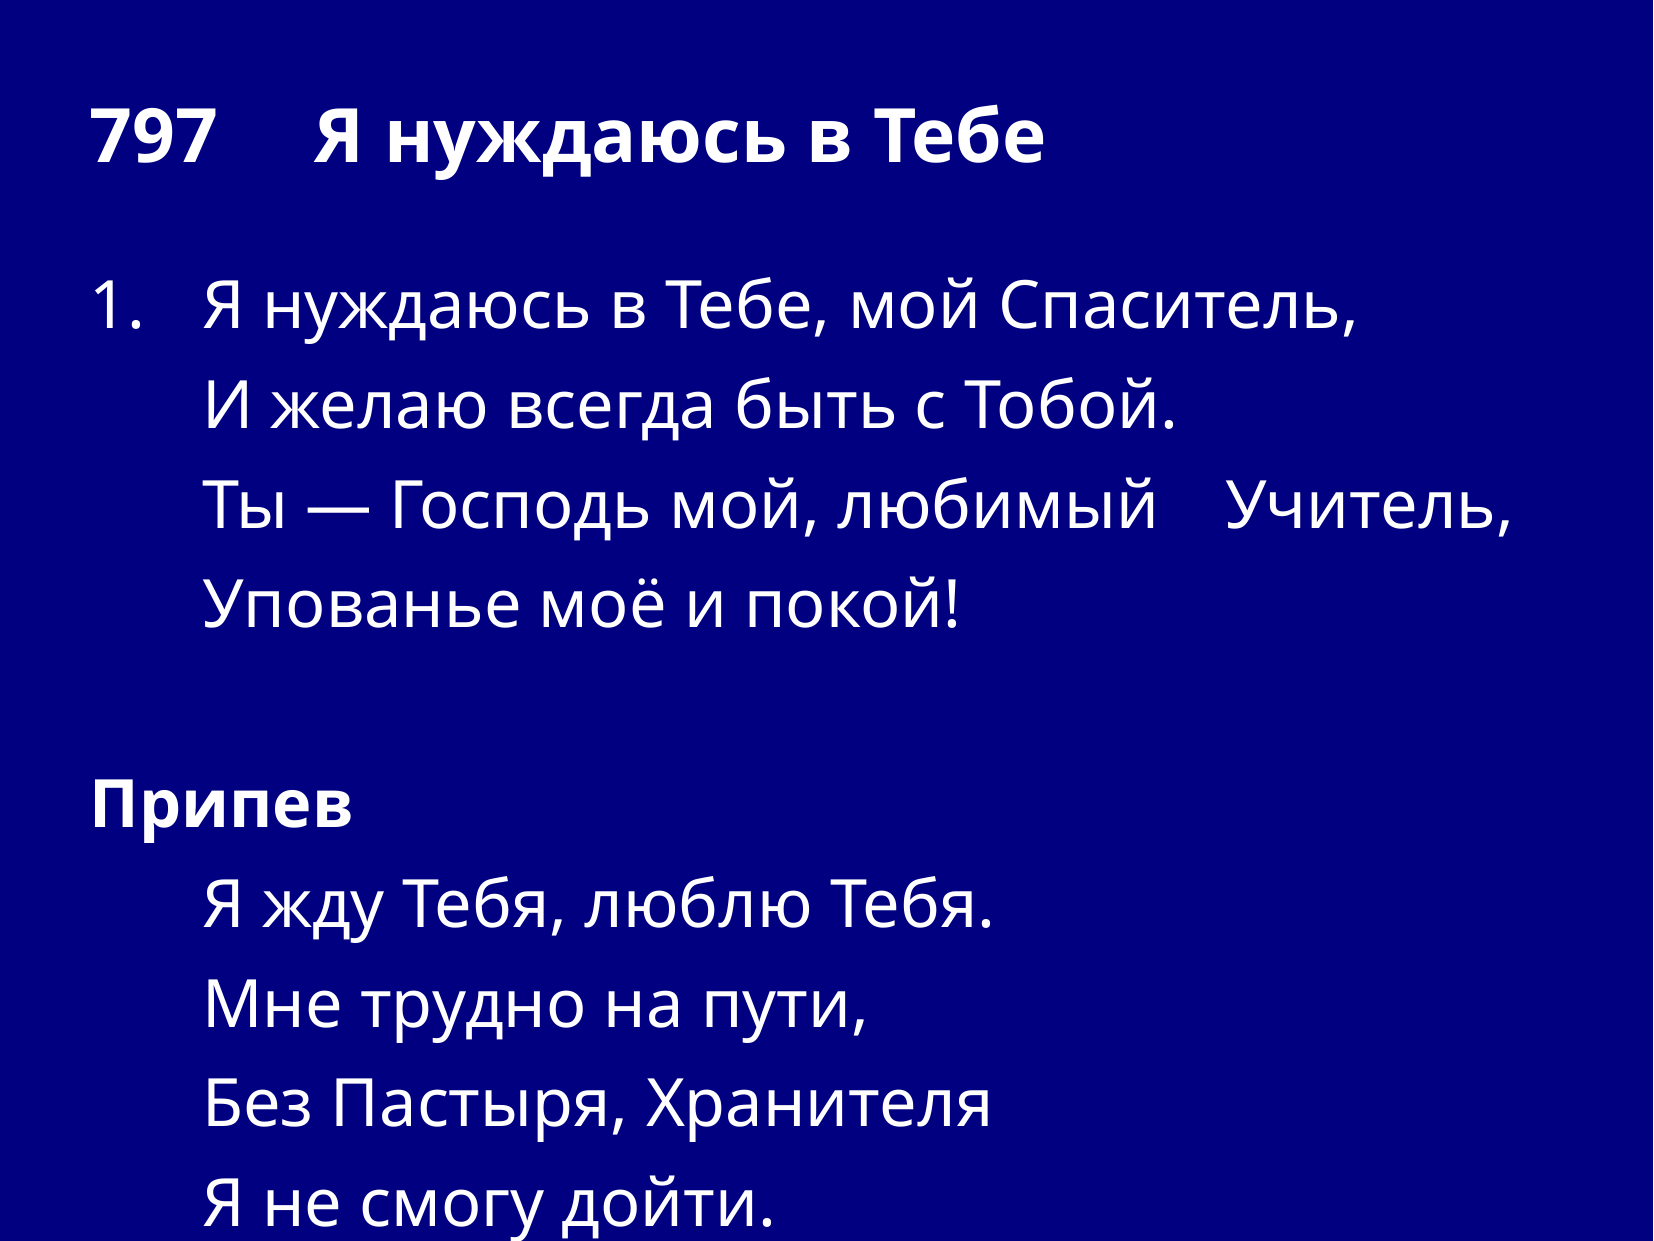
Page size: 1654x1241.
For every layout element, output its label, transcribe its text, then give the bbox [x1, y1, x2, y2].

text_box 797 Я нуждаюсь в Тебе [75, 75, 1576, 188]
text_box 1. Я нуждаюсь в Тебе, мой Спаситель, И желаю всегда быть с Тобой. Ты — Господь мой, любимый Учитель, Упованье моё и покой! Припев Я жду Тебя, люблю Тебя. Мне трудно на пути, Без Пастыря, Хранителя Я не смогу дойти. [75, 188, 1576, 1163]
